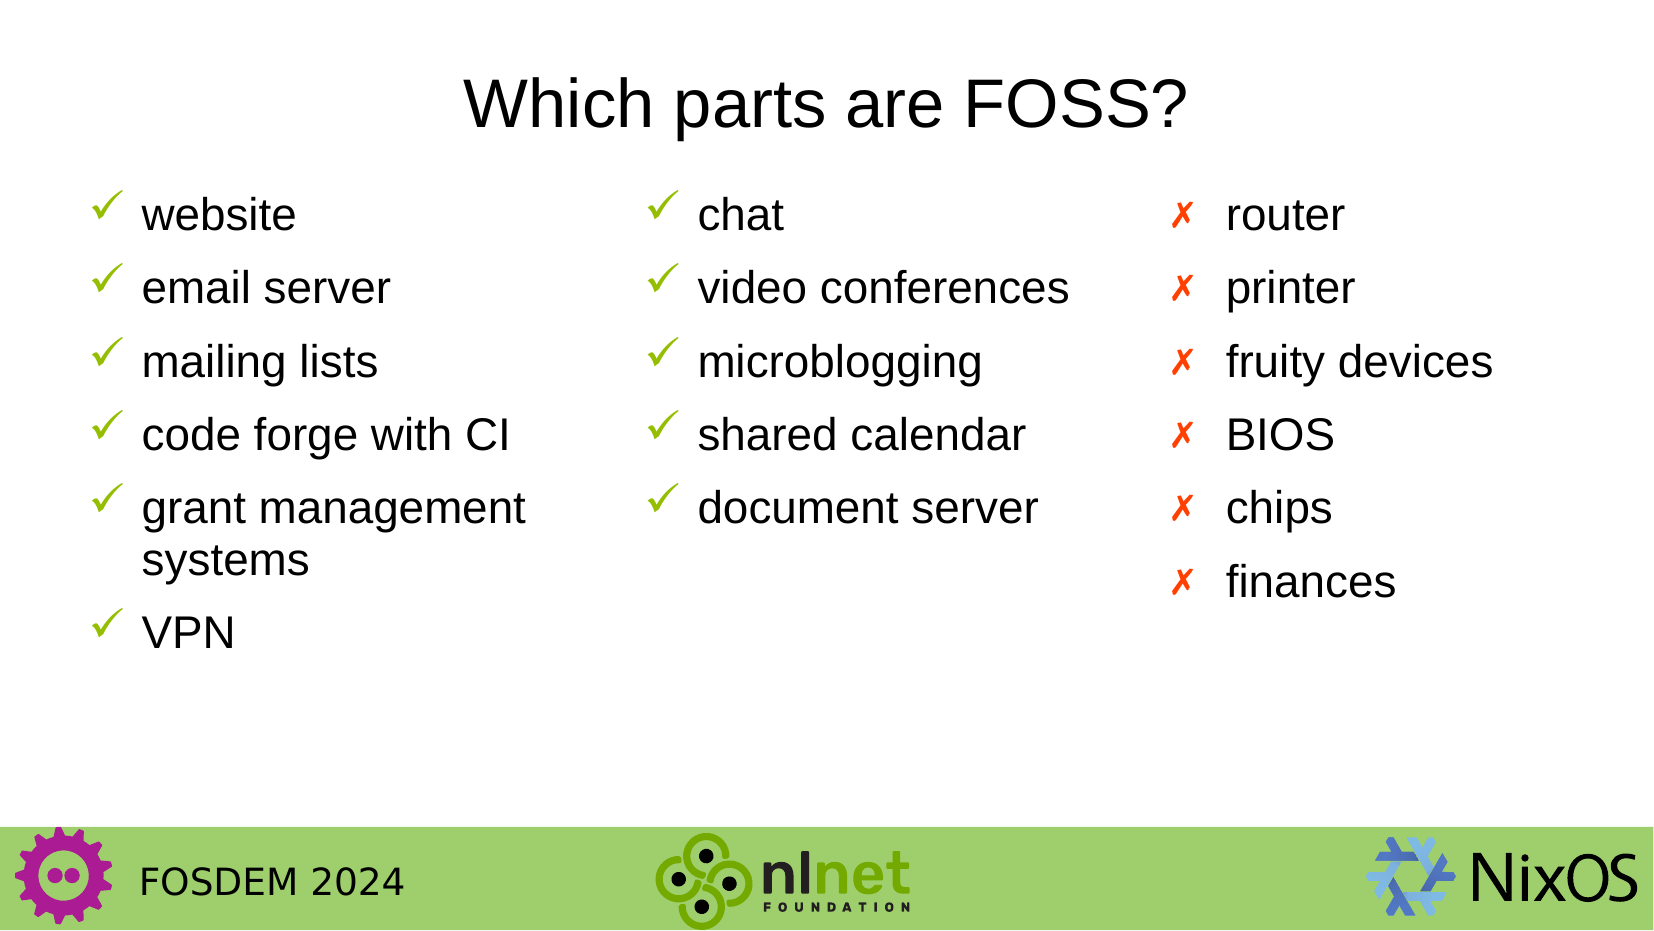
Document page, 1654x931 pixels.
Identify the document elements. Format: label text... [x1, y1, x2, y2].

list website email server mailing lists code forge with CI grant management systems VPN [70, 188, 583, 729]
title Which parts are FOSS? [88, 29, 1565, 178]
list chat video conferences microblogging shared calendar document server [626, 188, 1078, 729]
list router printer fruity devices BIOS chips finances [1154, 188, 1566, 751]
